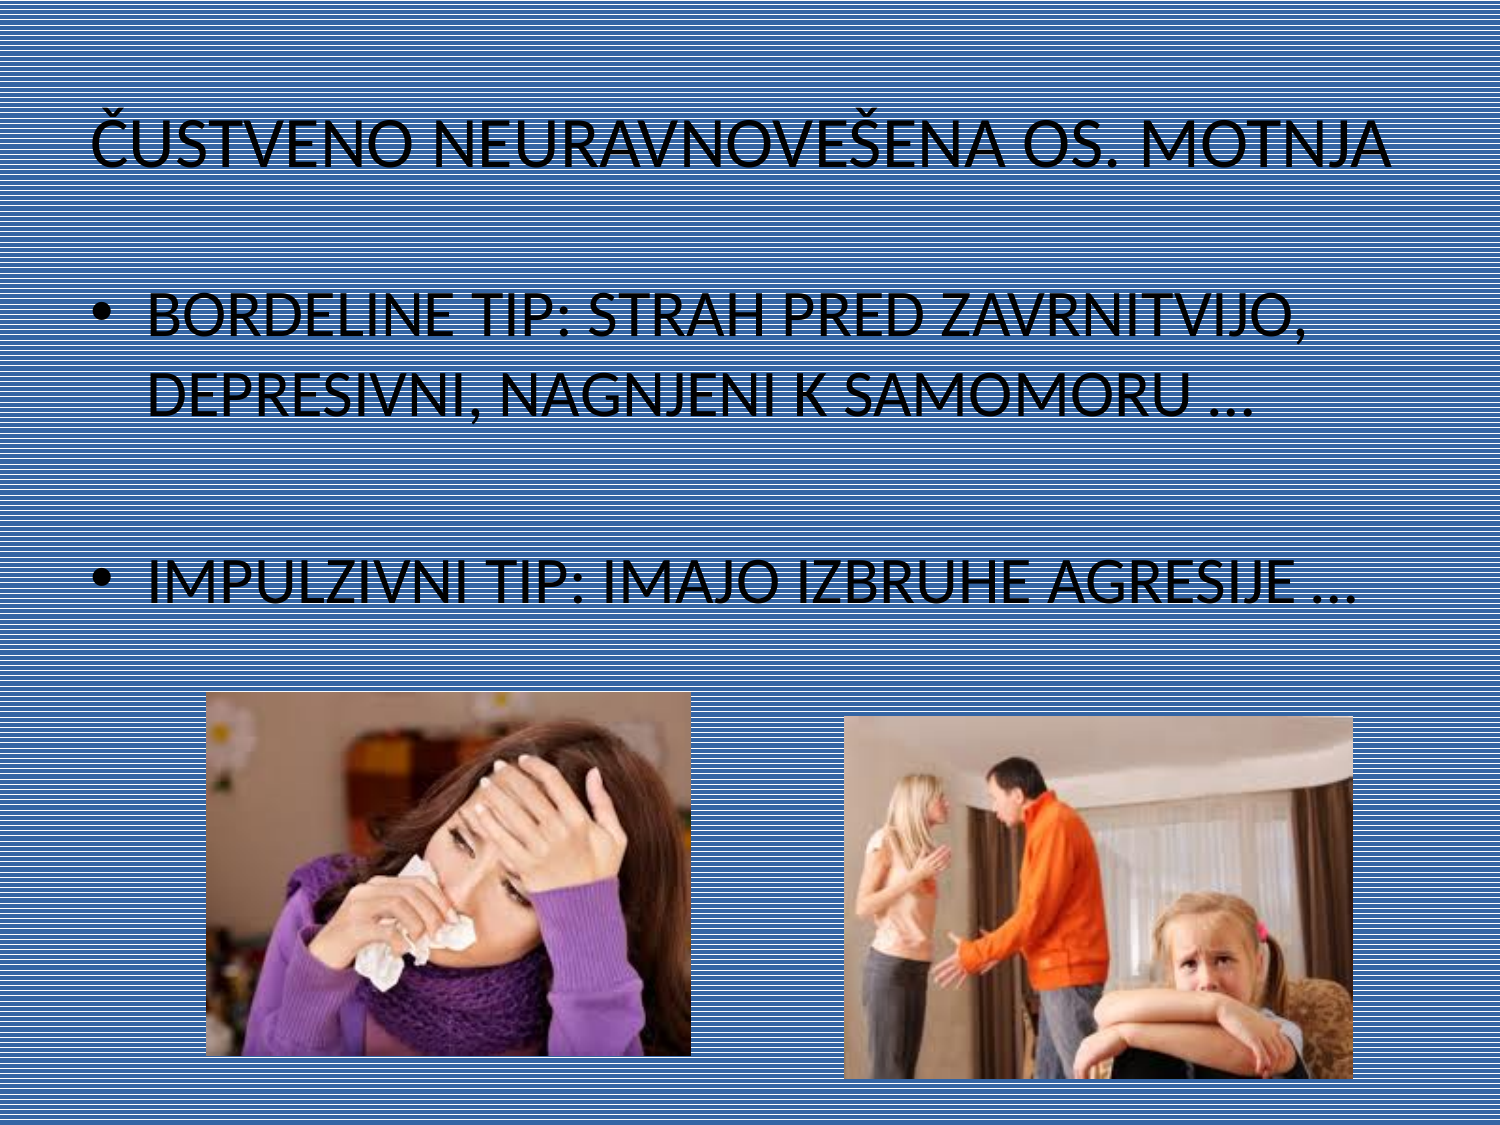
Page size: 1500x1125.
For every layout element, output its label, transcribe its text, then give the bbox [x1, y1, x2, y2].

title ČUSTVENO NEURAVNOVEŠENA OS. MOTNJA [75, 45, 1425, 233]
picture [206, 692, 691, 1056]
picture [844, 716, 1353, 1079]
list BORDELINE TIP: STRAH PRED ZAVRNITVIJO, DEPRESIVNI, NAGNJENI K SAMOMORU … IMPULZIVNI TIP: IMAJO IZBRUHE AGRESIJE … [75, 262, 1425, 1005]
